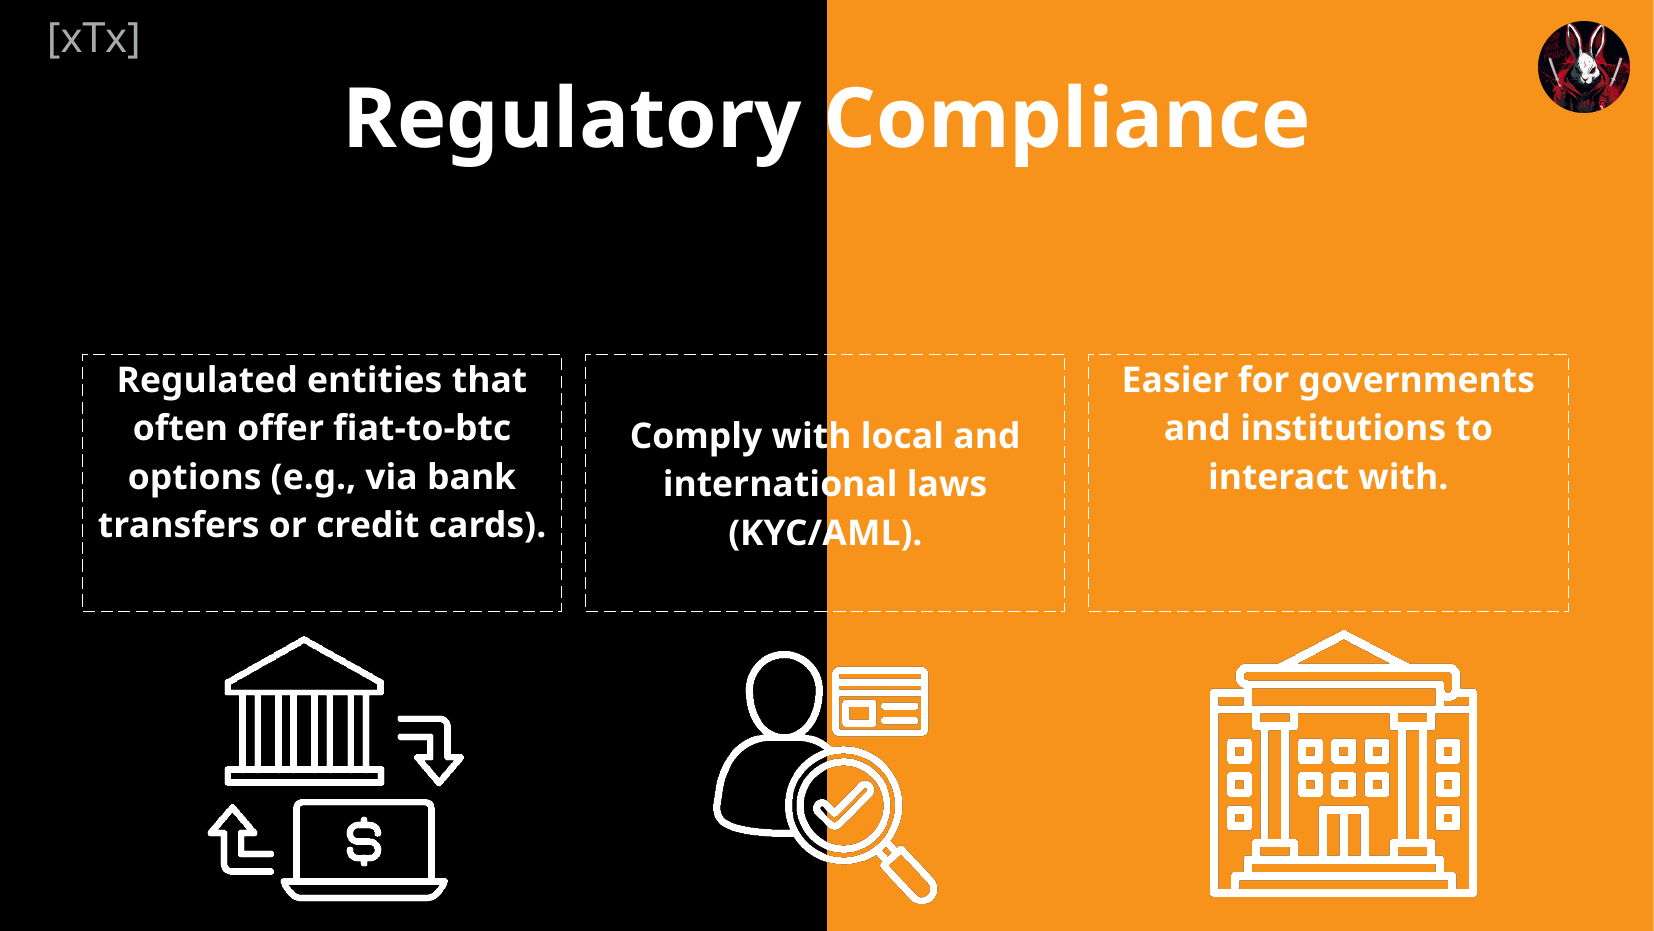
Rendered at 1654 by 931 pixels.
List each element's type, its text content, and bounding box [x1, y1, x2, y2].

list Easier for governments and institutions to interact with. [1088, 354, 1569, 612]
text_box [xTx] [0, 0, 188, 76]
list Comply with local and international laws (KYC/AML). [585, 354, 1065, 612]
title Regulatory Compliance [82, 37, 1571, 193]
picture [0, 0, 1654, 931]
list Regulated entities that often offer fiat-to-btc options (e.g., via bank transfers or credit cards). [82, 354, 562, 612]
